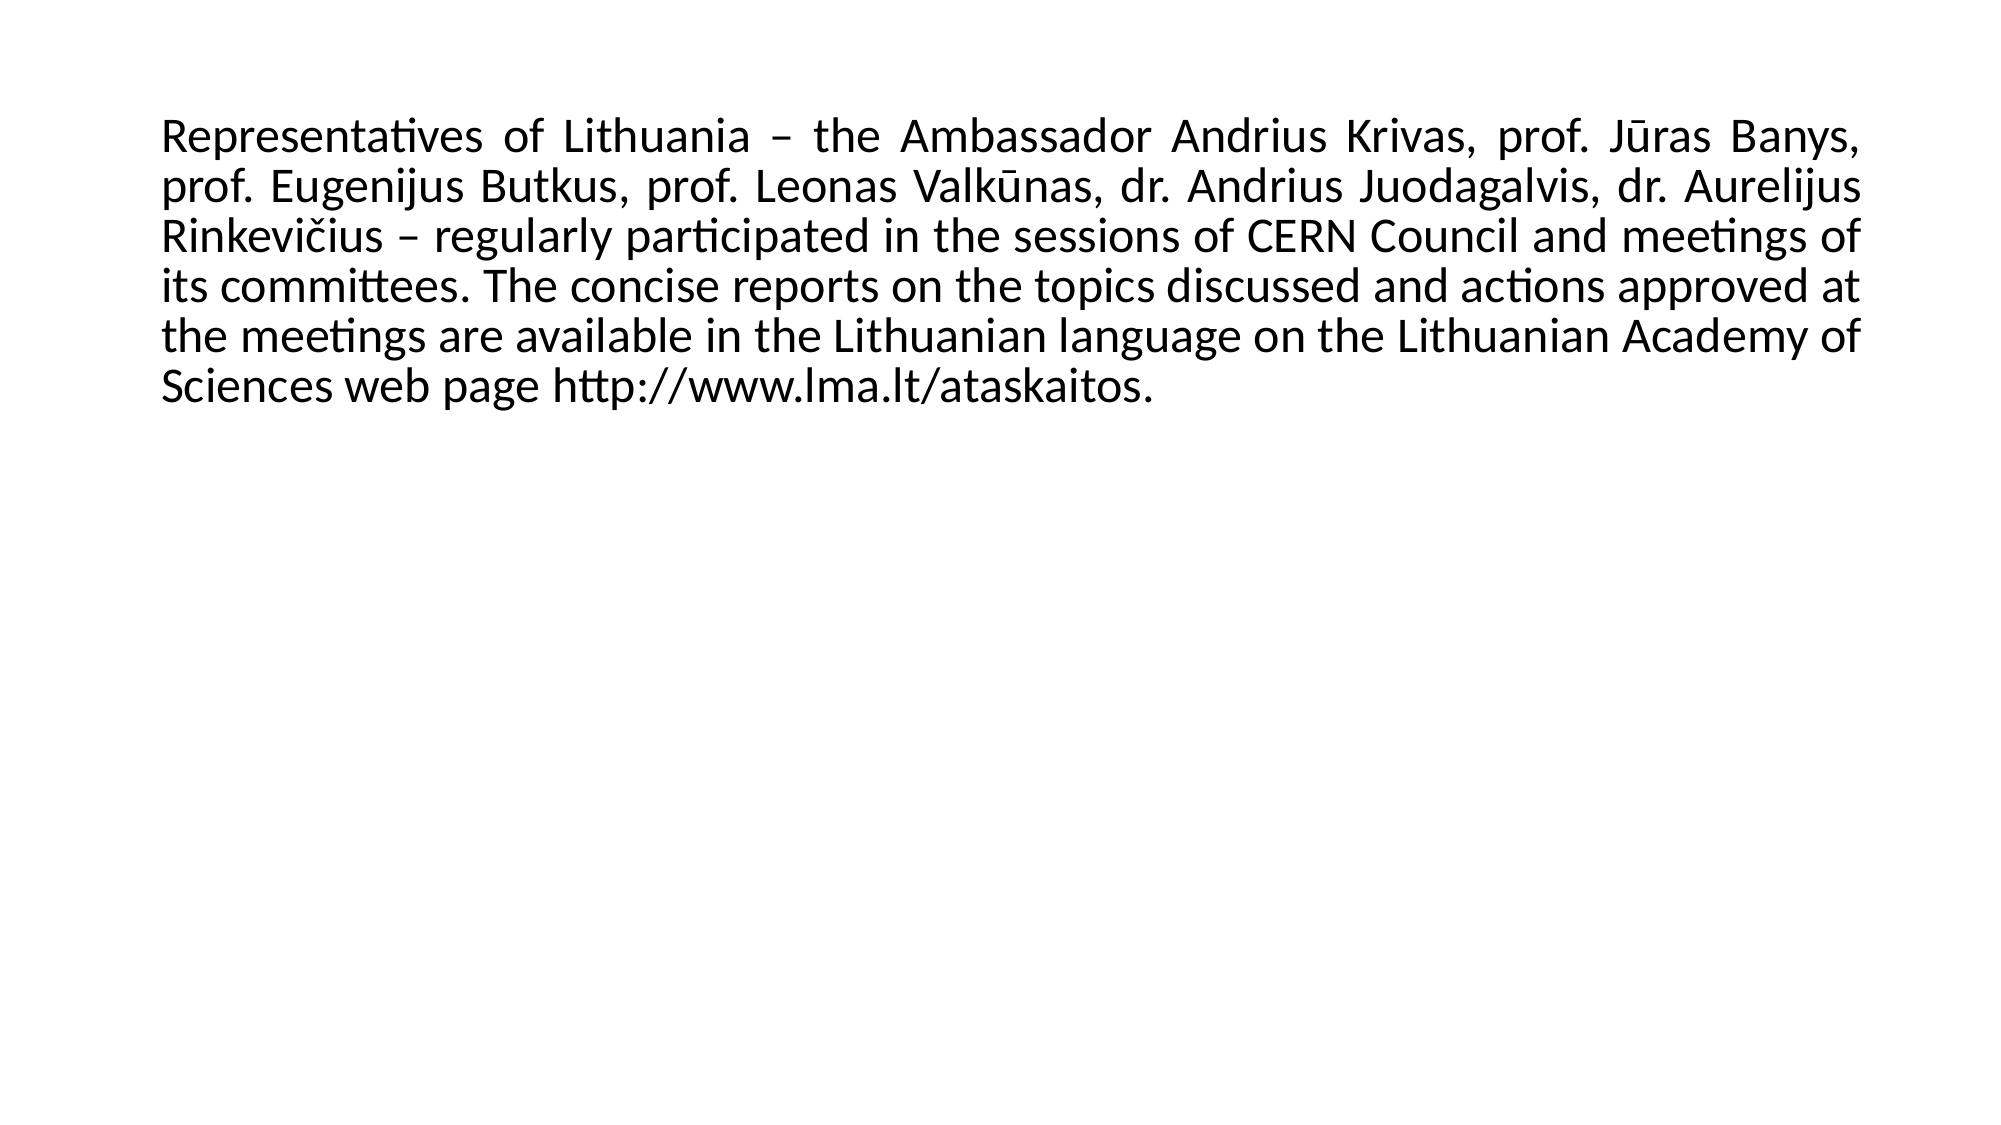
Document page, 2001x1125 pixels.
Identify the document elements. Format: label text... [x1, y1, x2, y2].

text_box Representatives of Lithuania – the Ambassador Andrius Krivas, prof. Jūras Banys, prof. Eugenijus Butkus, prof. Leonas Valkūnas, dr. Andrius Juodagalvis, dr. Aurelijus Rinkevičius – regularly participated in the sessions of CERN Council and meetings of its committees. The concise reports on the topics discussed and actions approved at the meetings are available in the Lithuanian language on the Lithuanian Academy of Sciences web page http://www.lma.lt/ataskaitos. [146, 107, 1878, 422]
